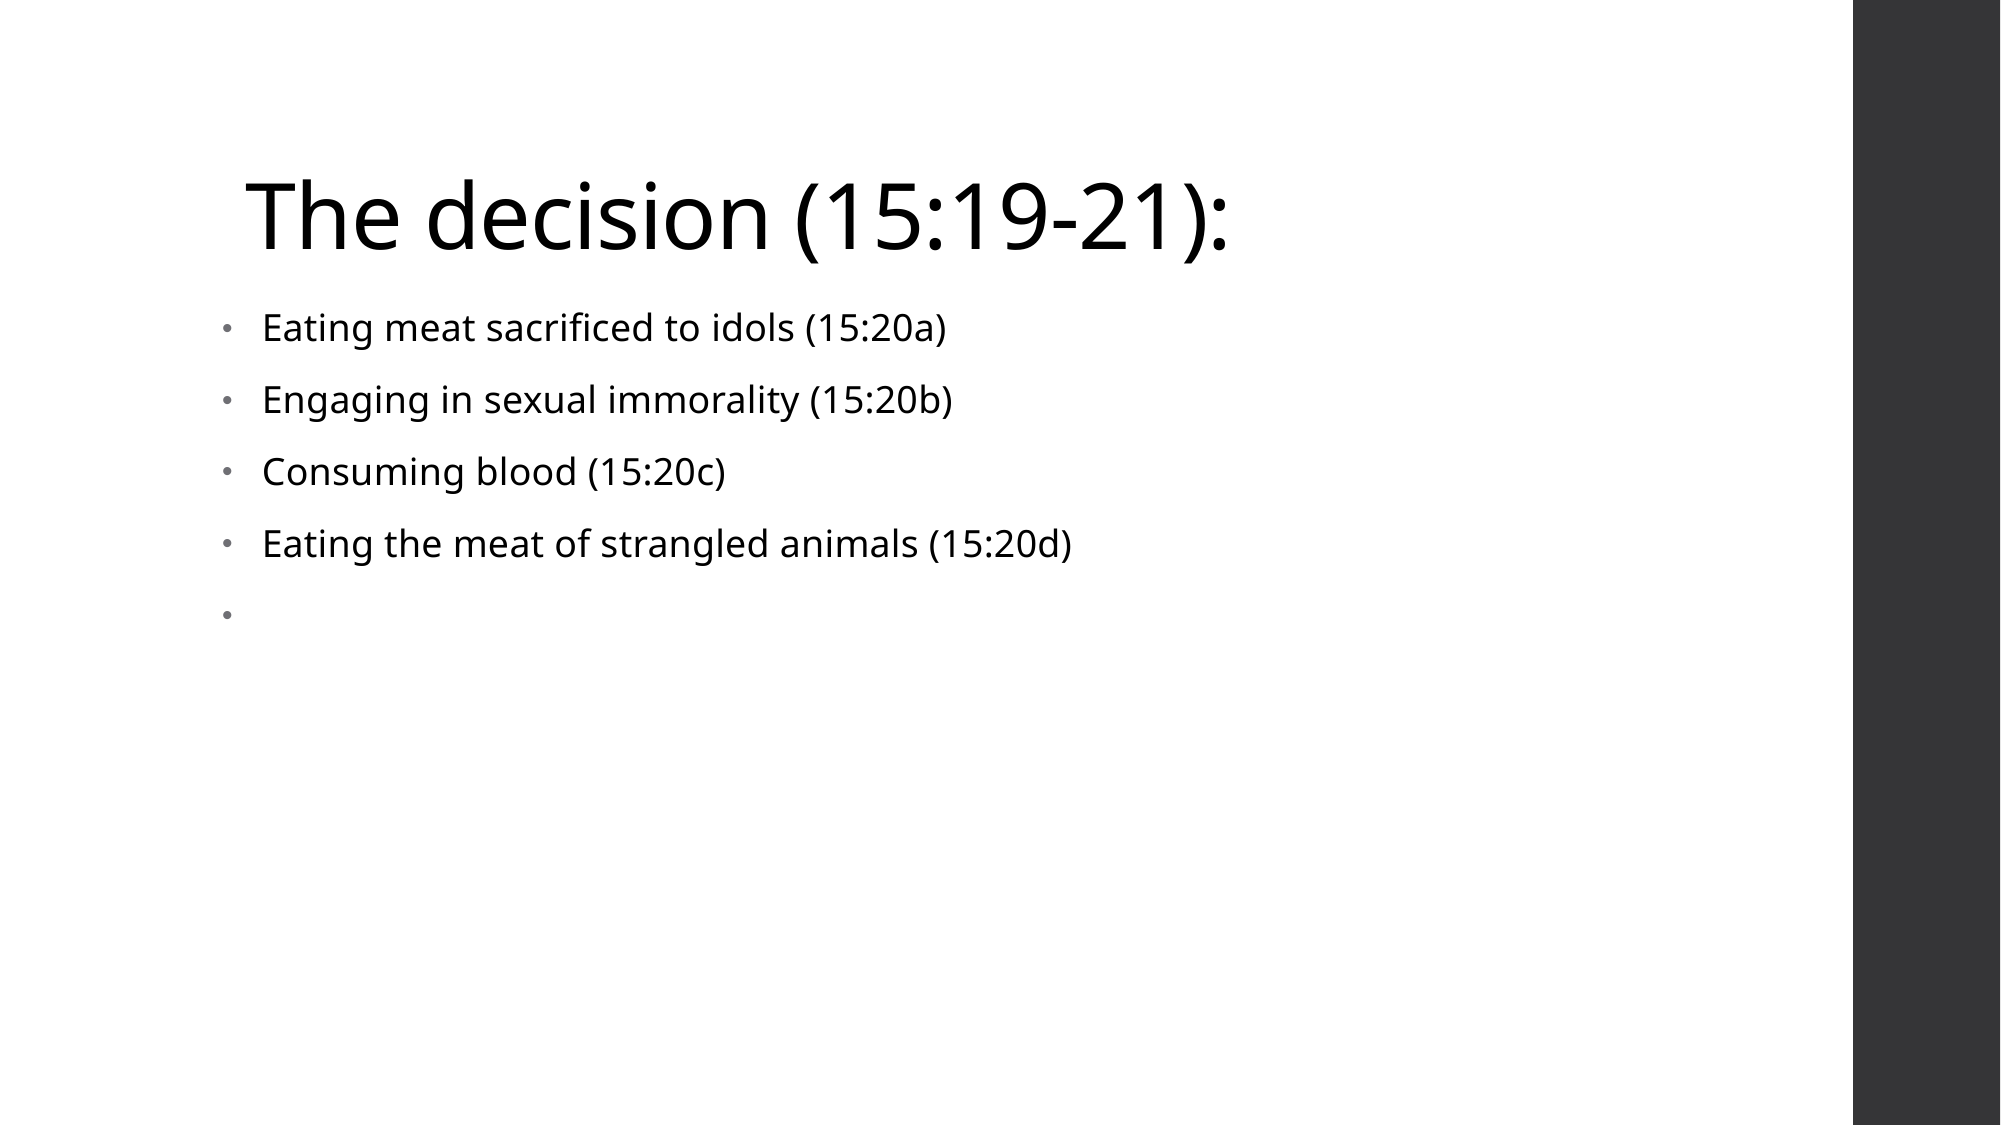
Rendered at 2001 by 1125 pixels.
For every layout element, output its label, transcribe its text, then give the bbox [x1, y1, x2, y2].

list Eating meat sacrificed to idols (15:20a) Engaging in sexual immorality (15:20b) Consuming blood (15:20c) Eating the meat of strangled animals (15:20d) [206, 299, 1617, 1014]
title The decision (15:19-21): [206, 60, 1797, 278]
